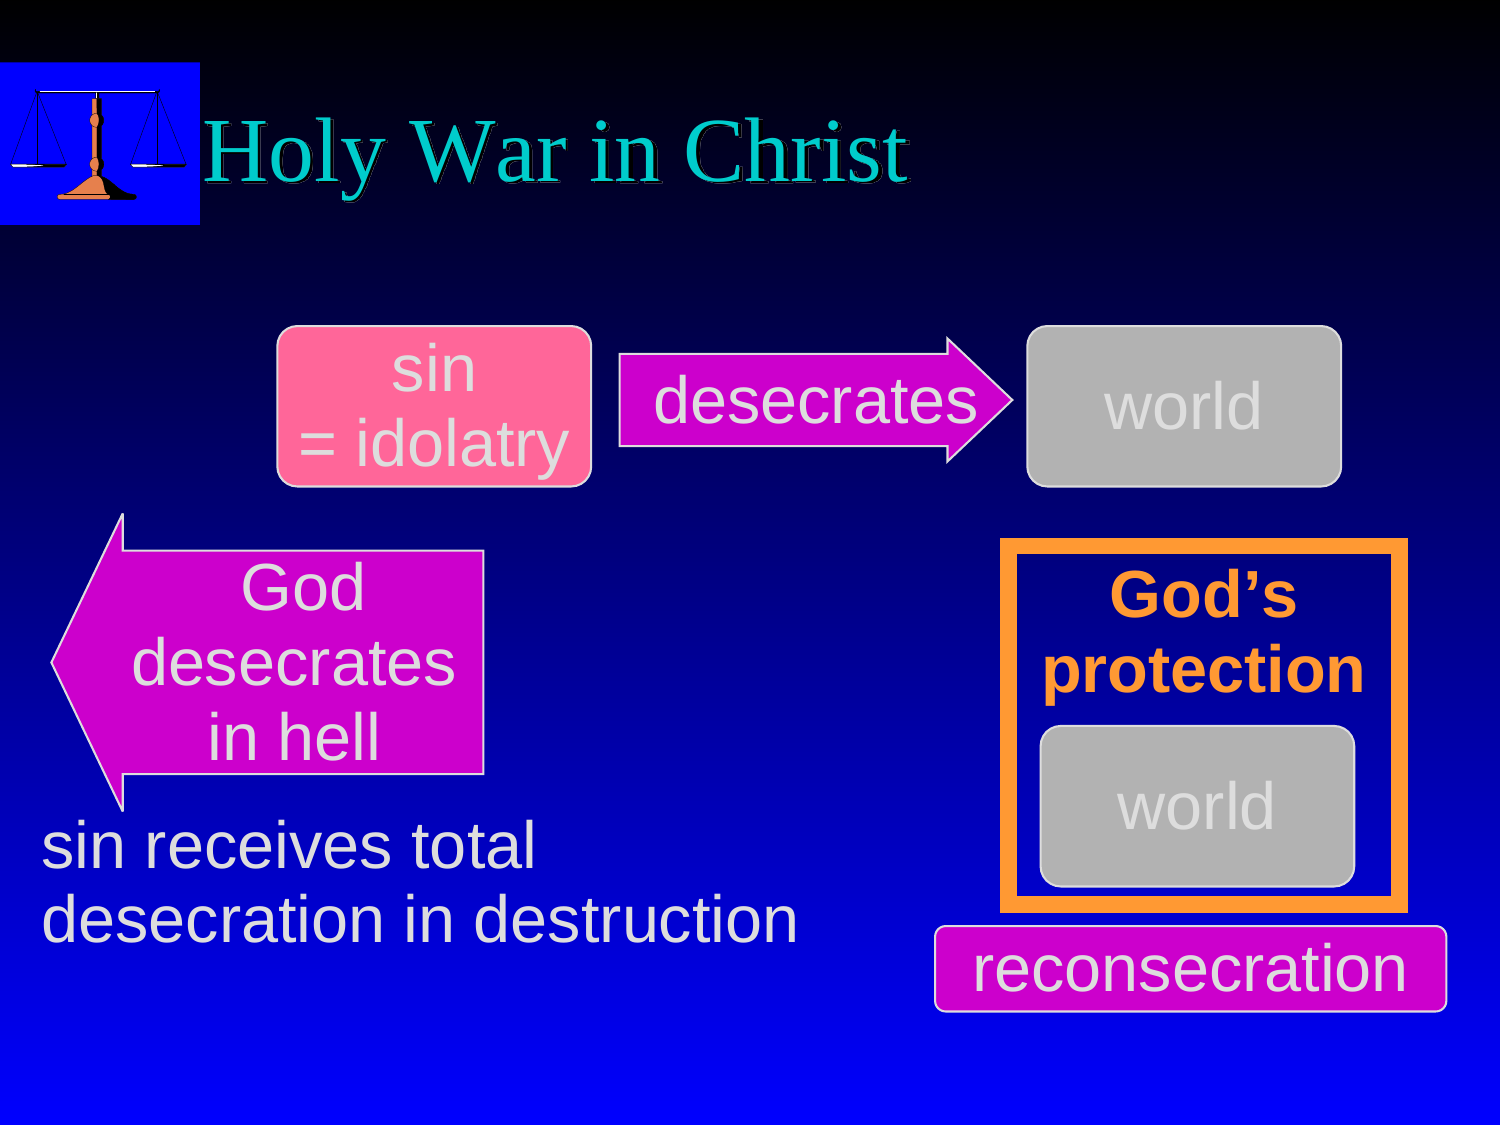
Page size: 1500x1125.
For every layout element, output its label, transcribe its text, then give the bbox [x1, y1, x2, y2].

title Holy War in Christ [187, 56, 1463, 244]
text_box God’s protection [1013, 549, 1395, 715]
text_box sin receives total desecration in destruction [26, 800, 895, 965]
text_box God desecrates in hell [51, 513, 484, 812]
text_box sin = idolatry [277, 326, 592, 487]
text_box world [1040, 725, 1355, 887]
text_box world [1027, 326, 1342, 487]
text_box reconsecration [935, 926, 1447, 1012]
text_box desecrates [619, 338, 1013, 462]
